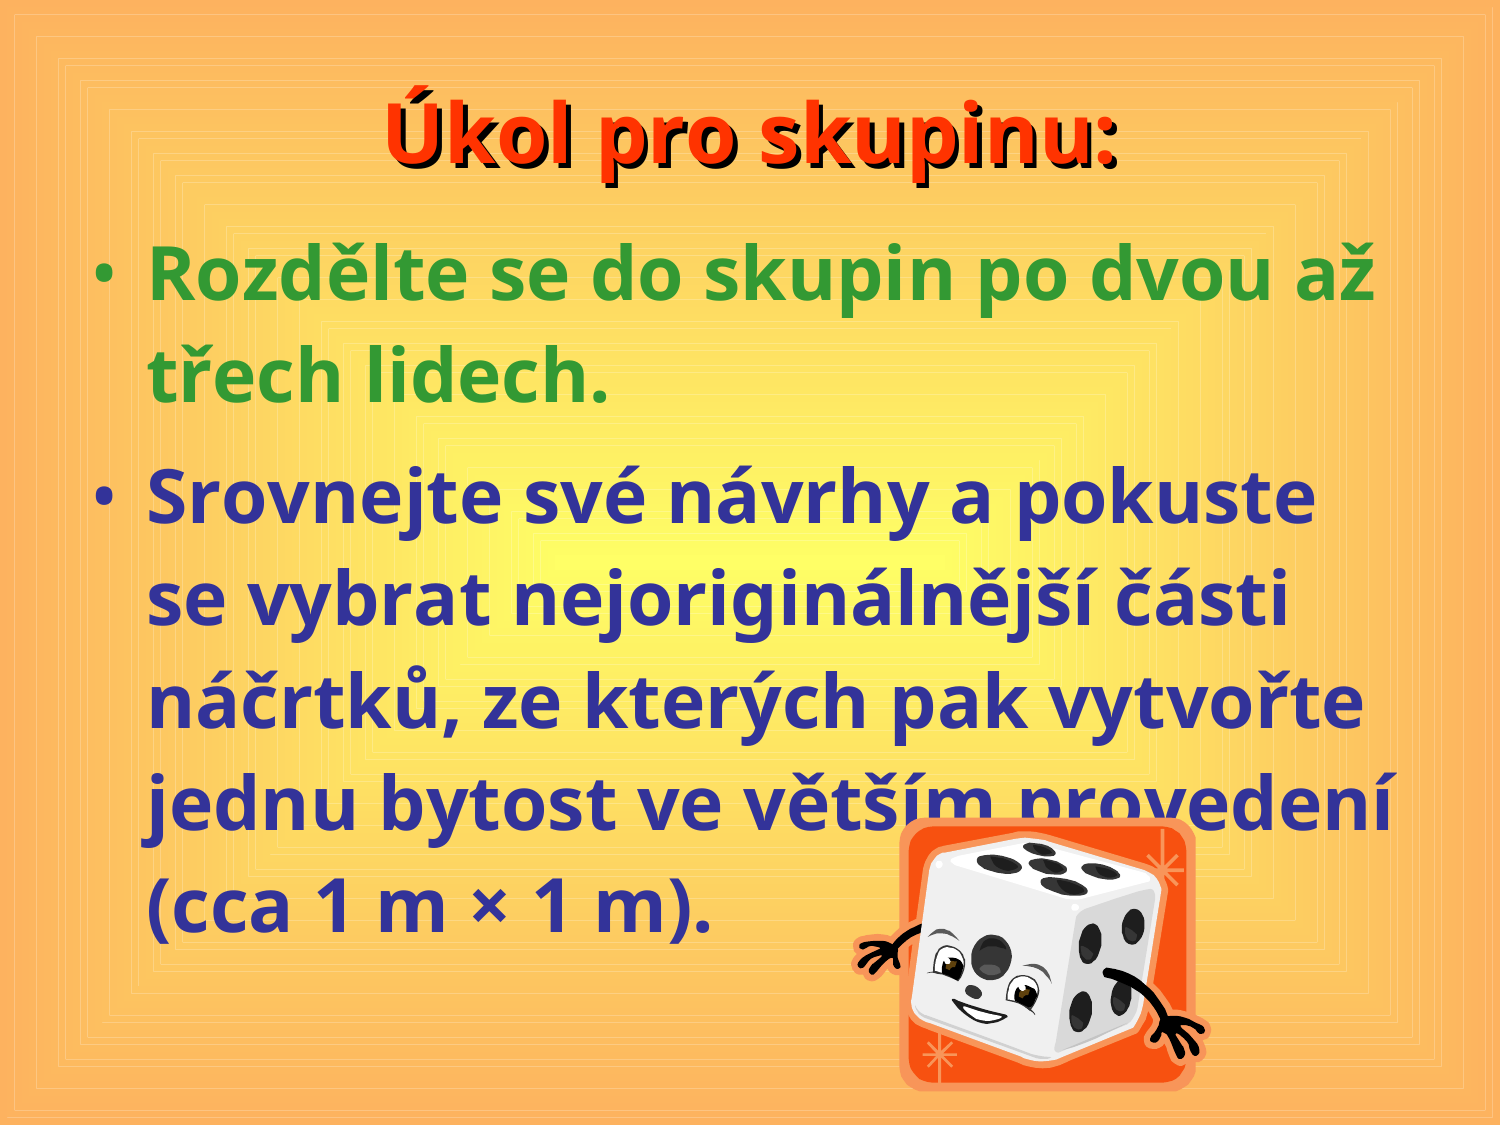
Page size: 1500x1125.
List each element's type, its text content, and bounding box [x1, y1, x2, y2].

picture [849, 816, 1213, 1093]
list Rozdělte se do skupin po dvou až třech lidech. Srovnejte své návrhy a pokuste se vybrat nejoriginálnější části náčrtků, ze kterých pak vytvořte jednu bytost ve větším provedení (cca 1 m × 1 m). [75, 212, 1426, 1013]
title Úkol pro skupinu: [75, 37, 1426, 212]
